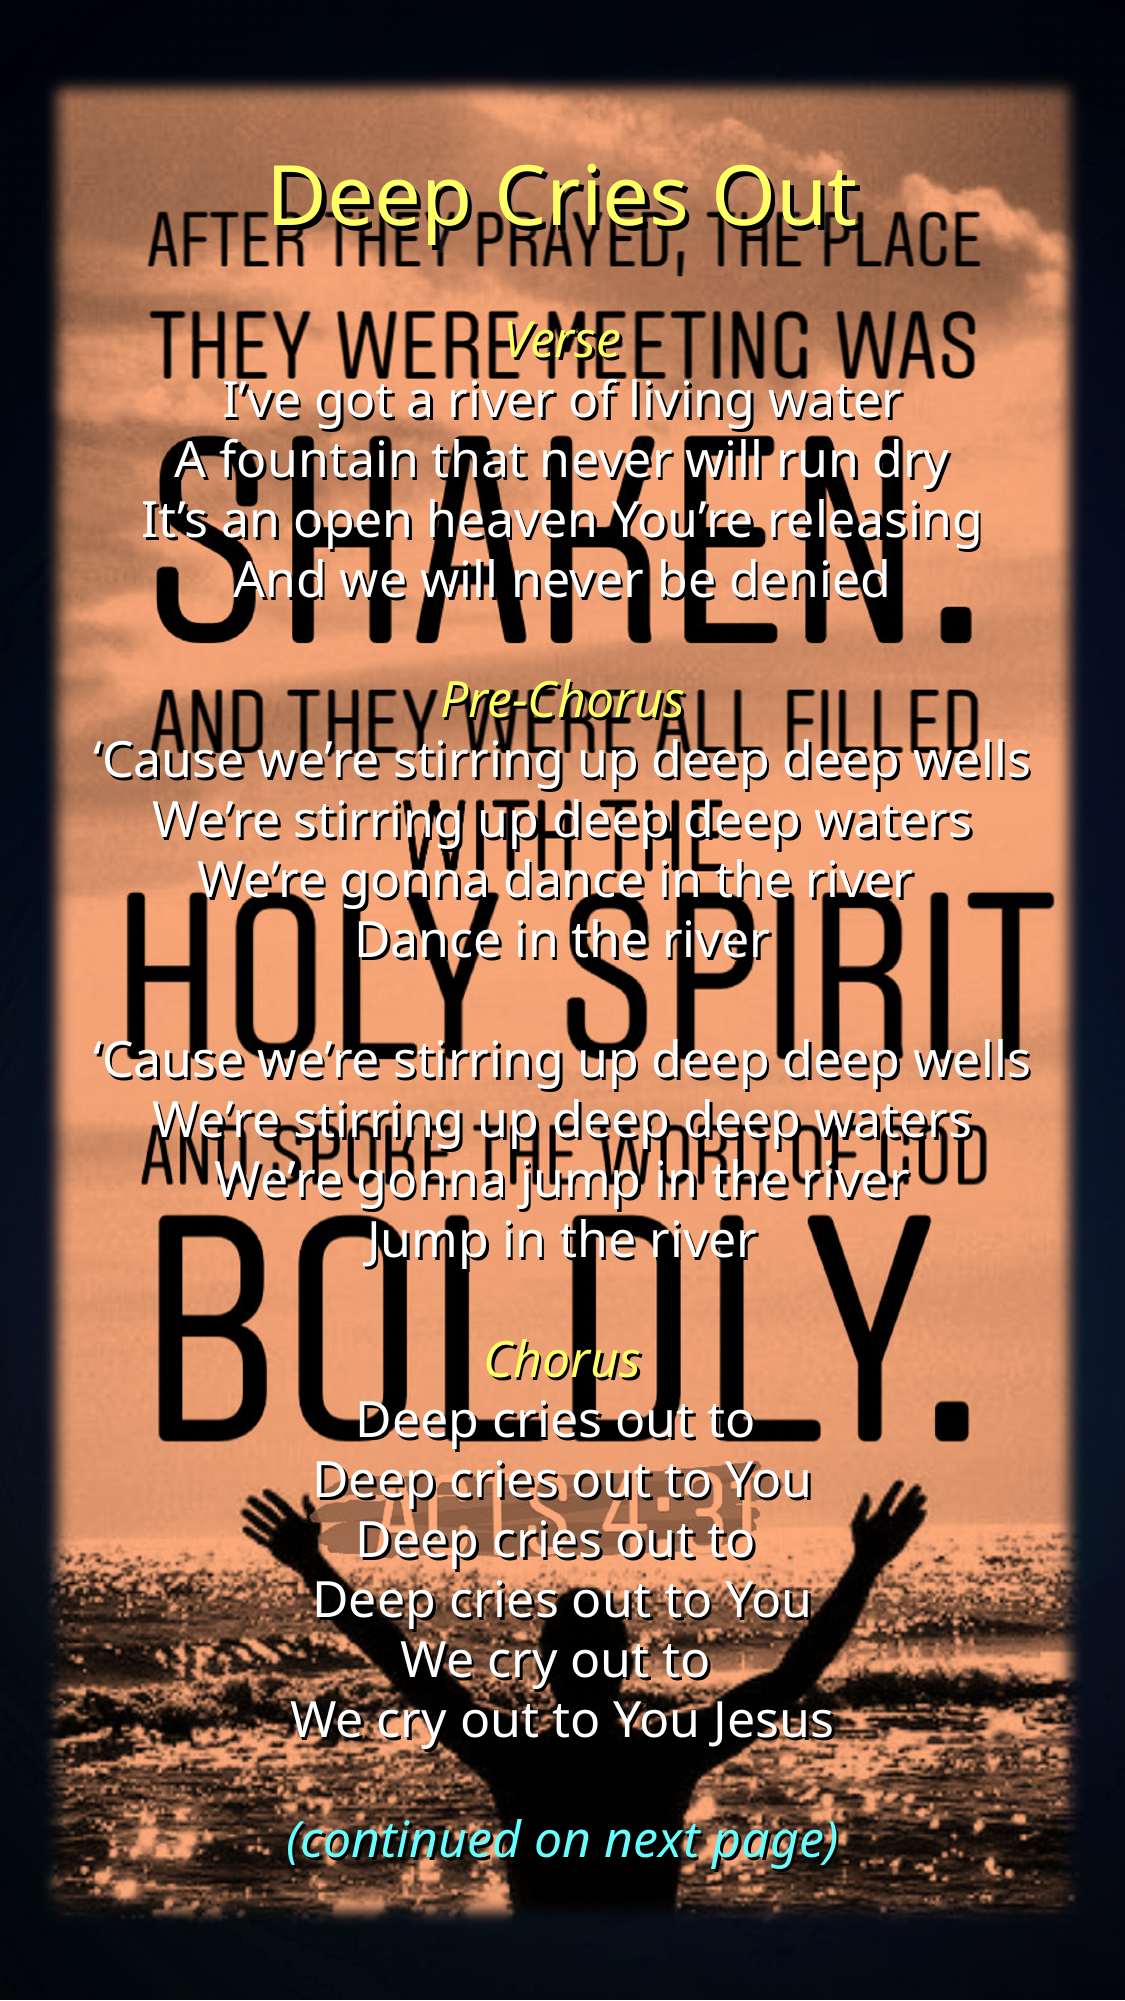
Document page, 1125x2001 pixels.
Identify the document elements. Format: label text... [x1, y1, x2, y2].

text_box Verse I’ve got a river of living water A fountain that never will run dry It’s an open heaven You’re releasing And we will never be denied Pre-Chorus ‘Cause we’re stirring up deep deep wells We’re stirring up deep deep waters We’re gonna dance in the river Dance in the river ‘Cause we’re stirring up deep deep wells We’re stirring up deep deep waters We’re gonna jump in the river Jump in the river Chorus Deep cries out to Deep cries out to You Deep cries out to Deep cries out to You We cry out to We cry out to You Jesus (continued on next page) [0, 300, 1125, 1891]
text_box Deep Cries Out [0, 135, 1125, 252]
